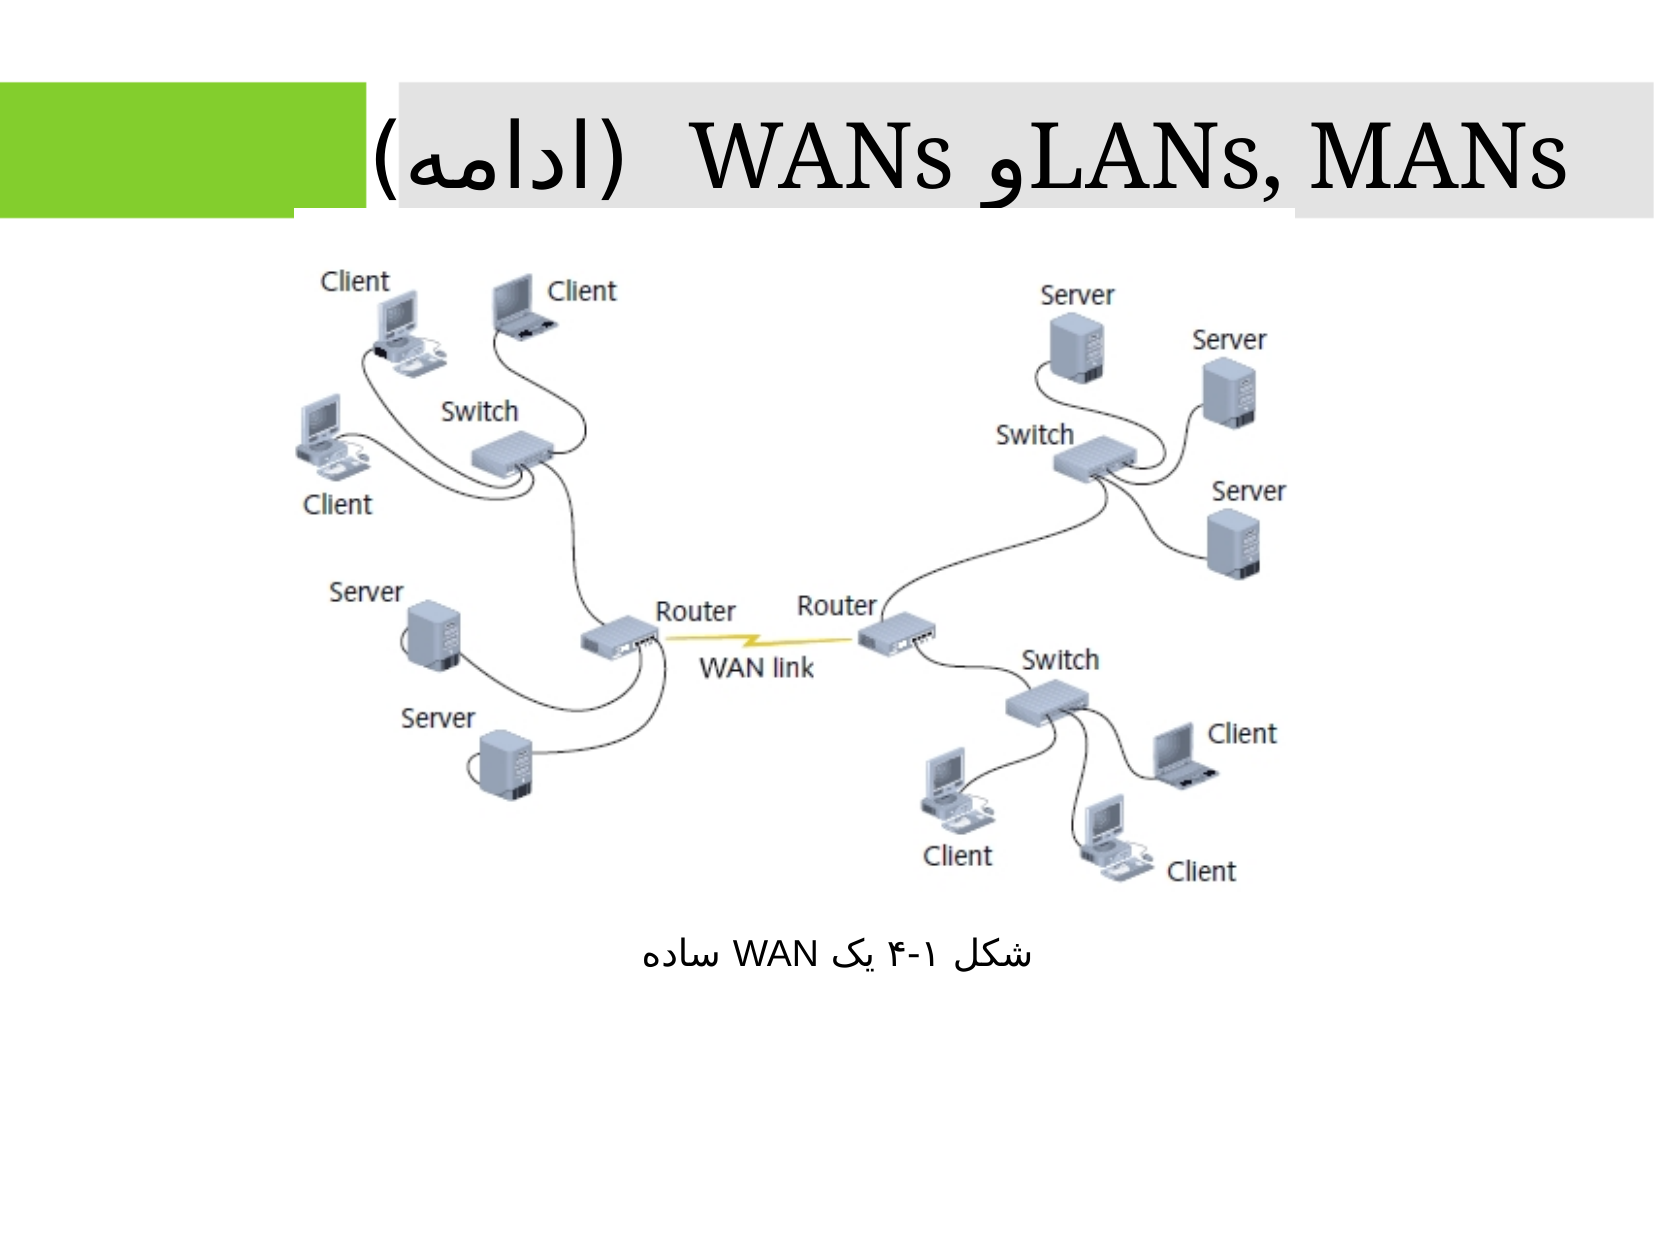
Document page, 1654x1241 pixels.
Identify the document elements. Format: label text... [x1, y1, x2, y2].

text_box شکل ۱-۴ یک WAN ساده [569, 920, 1383, 982]
title LANs, MANsو WANs (ادامه) [82, 49, 1571, 257]
picture [0, 0, 1654, 1241]
